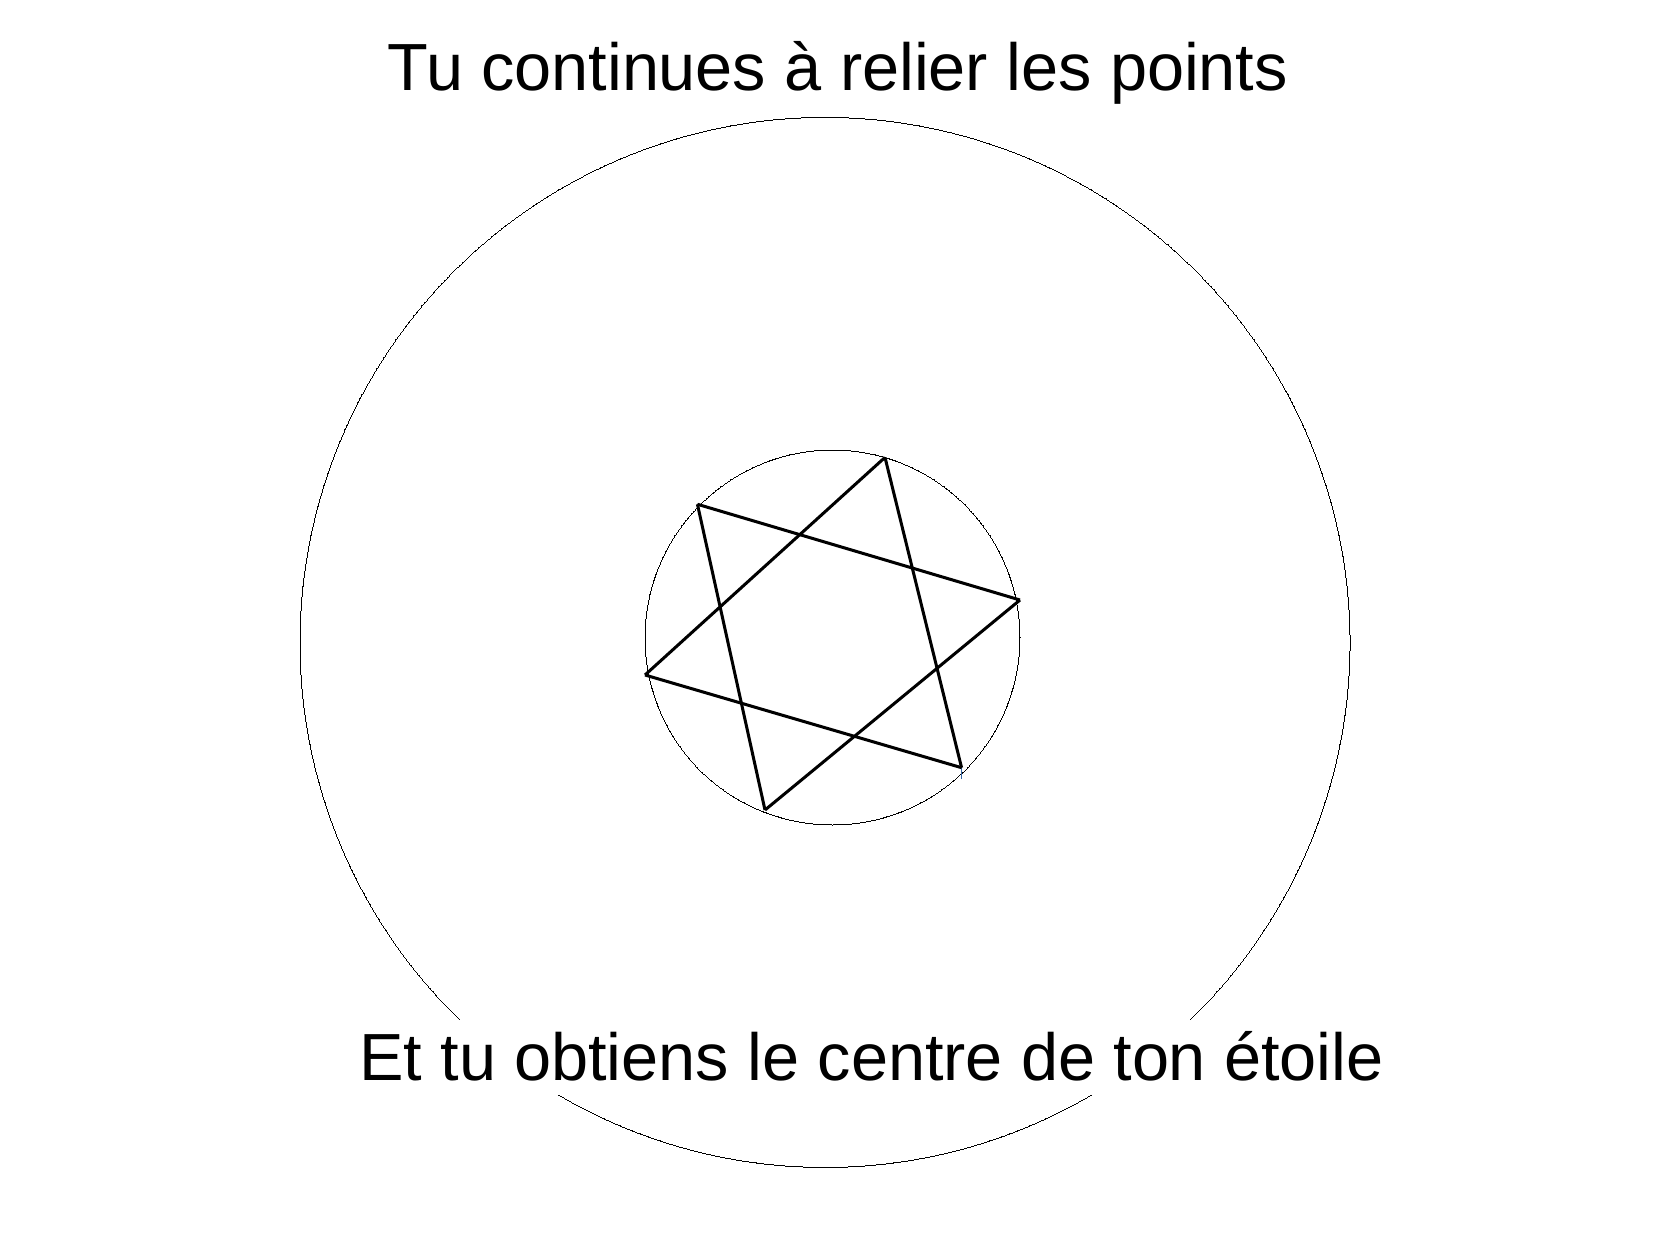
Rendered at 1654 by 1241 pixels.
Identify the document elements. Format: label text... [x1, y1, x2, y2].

title Tu continues à relier les points [30, 30, 1654, 106]
title Et tu obtiens le centre de ton étoile [272, 1020, 1472, 1096]
